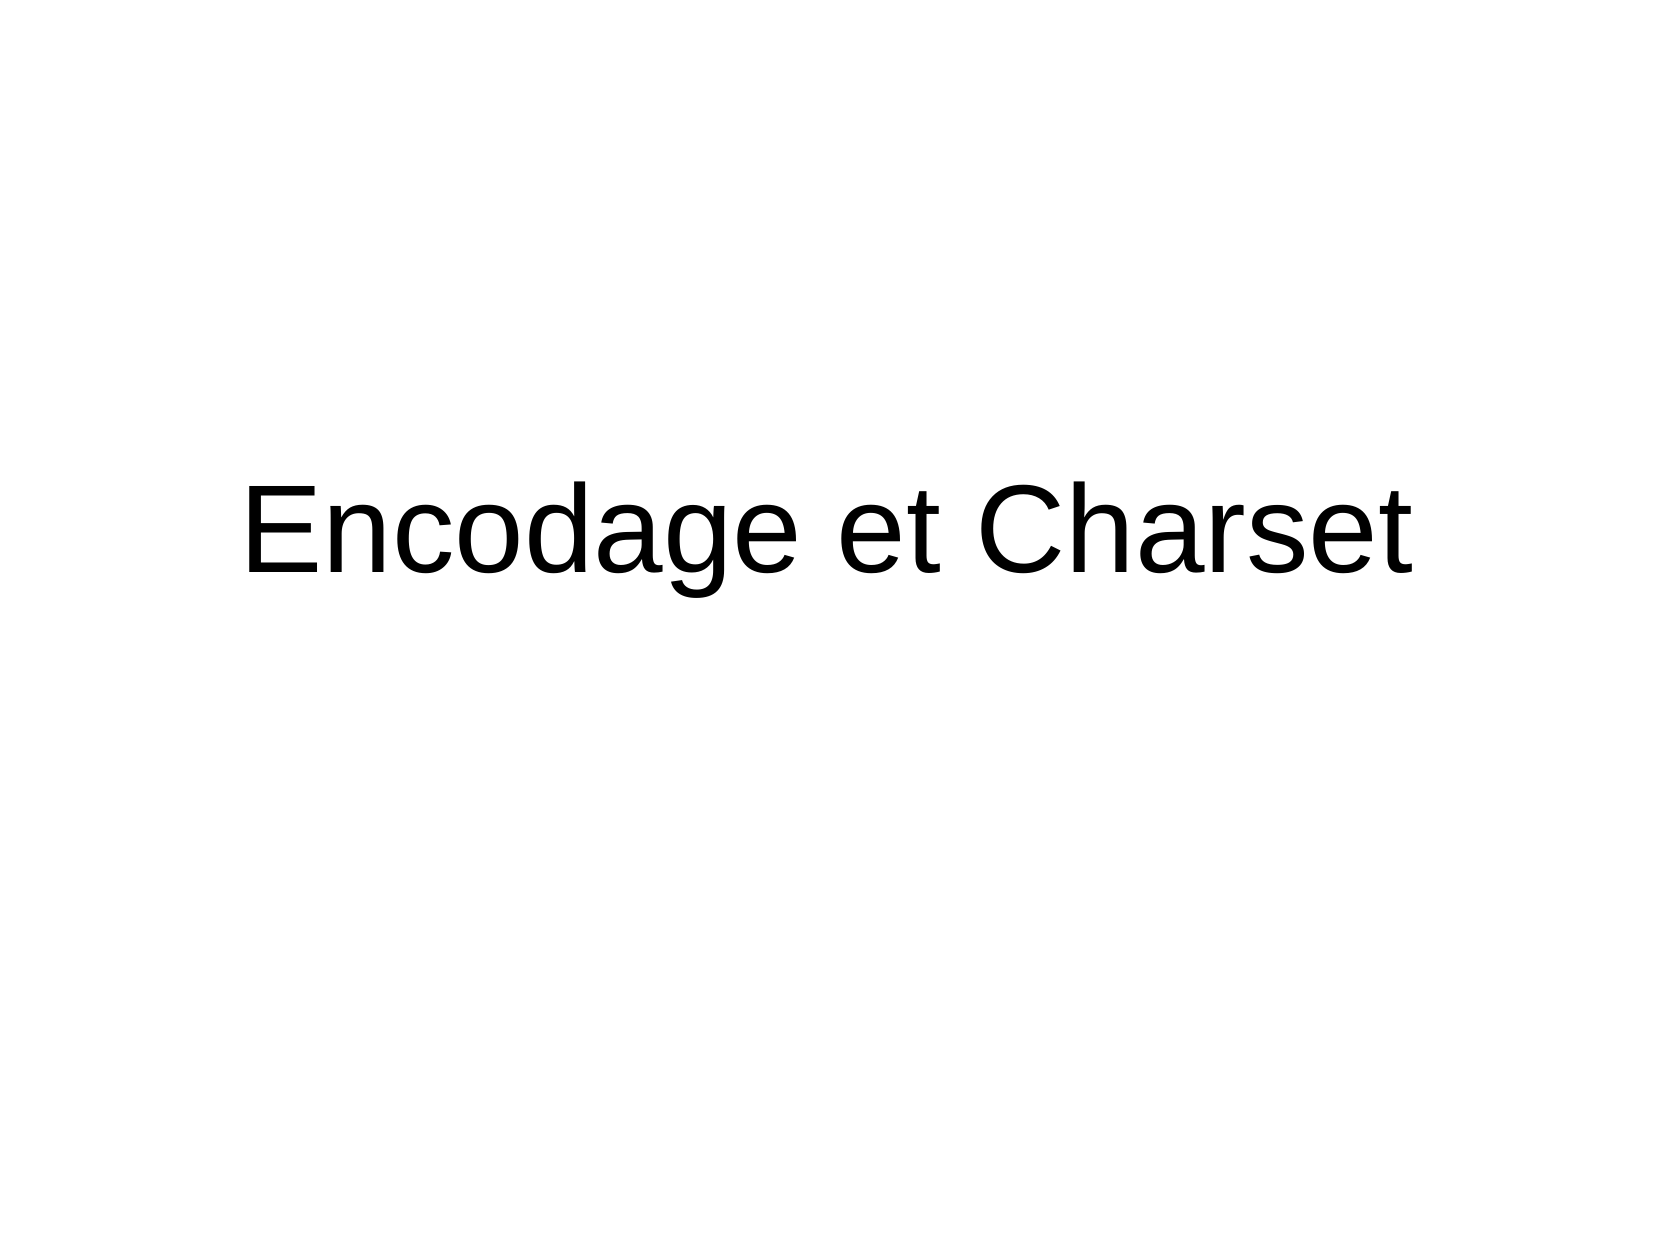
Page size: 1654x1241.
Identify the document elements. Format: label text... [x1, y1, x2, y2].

subtitle Encodage et Charset [82, 49, 1571, 1010]
